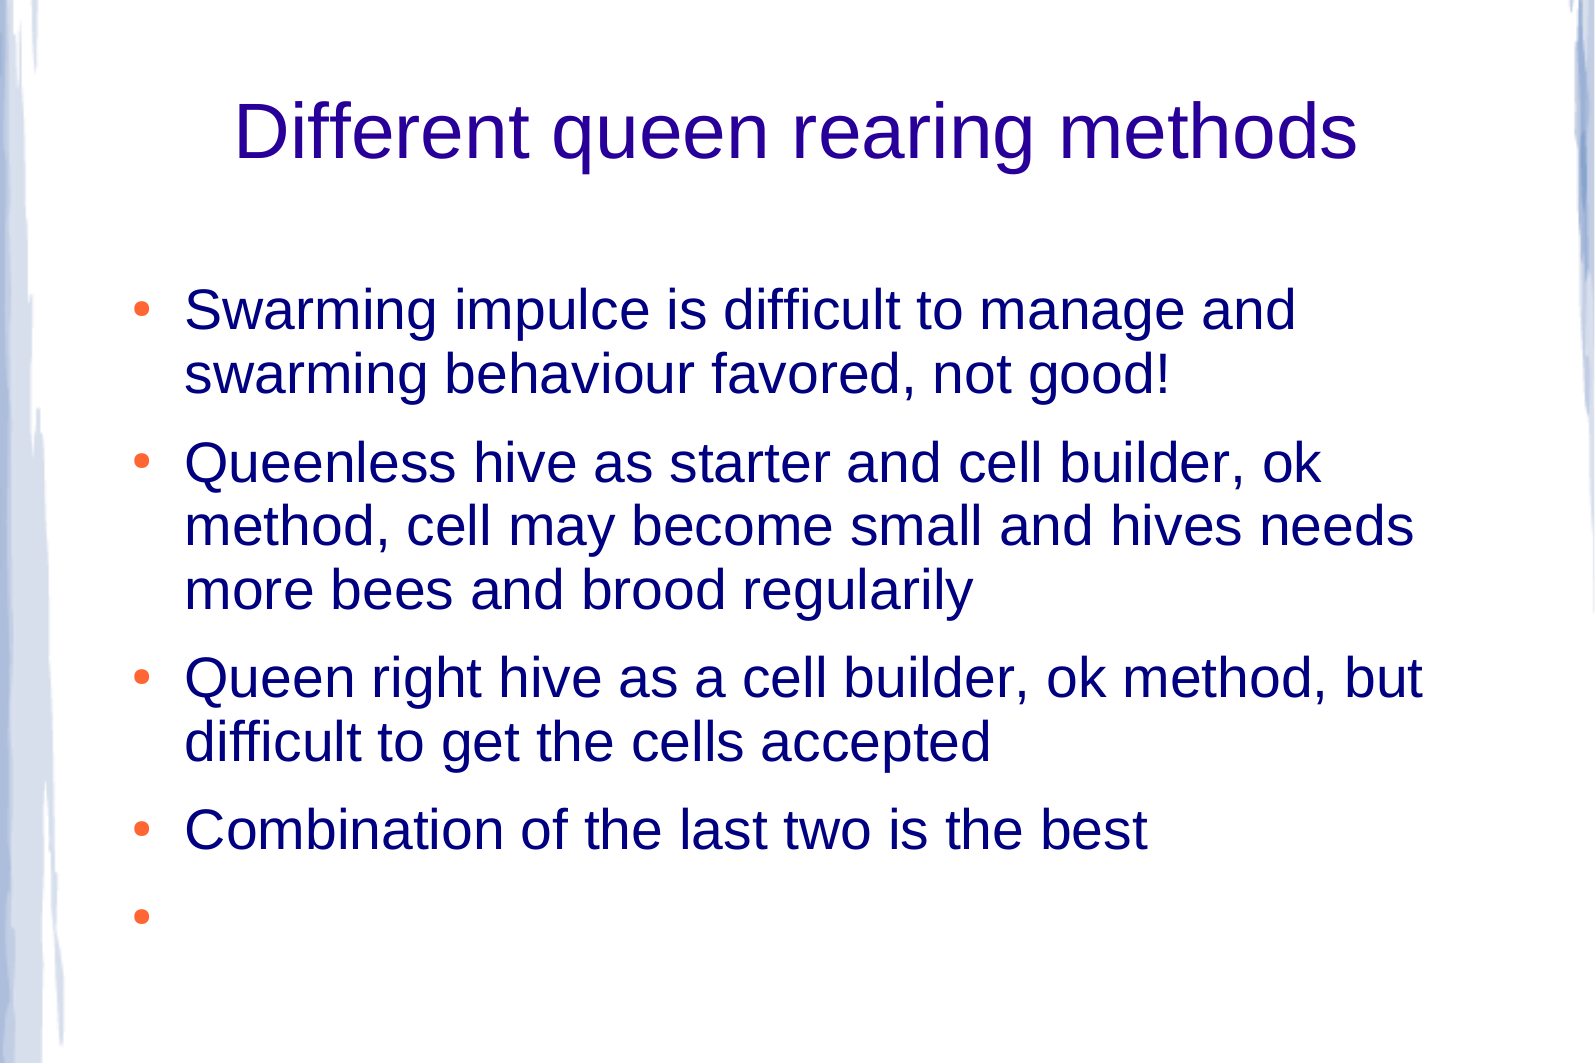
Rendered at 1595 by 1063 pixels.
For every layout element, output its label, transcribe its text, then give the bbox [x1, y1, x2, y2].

picture [0, 0, 1595, 1063]
title Different queen rearing methods [79, 42, 1515, 220]
list Swarming impulce is difficult to manage and swarming behaviour favored, not good! Queenless hive as starter and cell builder, ok method, cell may become small and hives needs more bees and brood regularily Queen right hive as a cell builder, ok method, but difficult to get the cells accepted Combination of the last two is the best [113, 278, 1515, 951]
